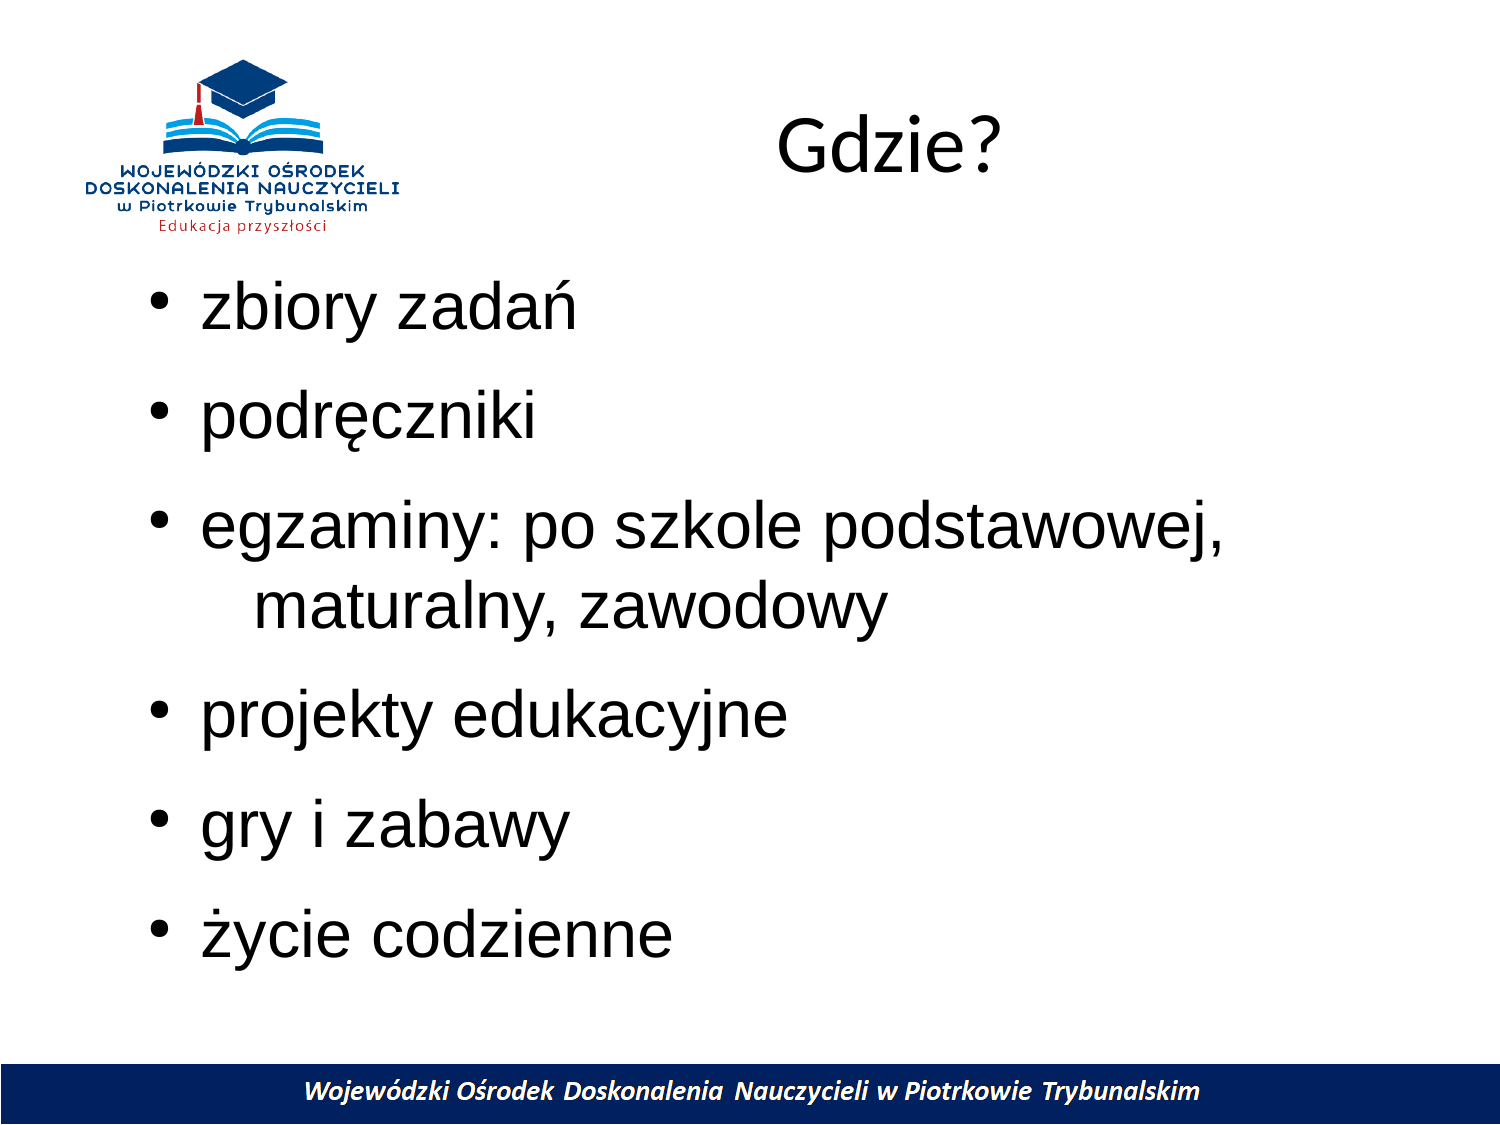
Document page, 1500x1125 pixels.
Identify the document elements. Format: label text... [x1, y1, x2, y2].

list zbiory zadań podręczniki egzaminy: po szkole podstawowej, maturalny, zawodowy projekty edukacyjne gry i zabawy życie codzienne [112, 262, 1500, 991]
title Gdzie? [281, 52, 1500, 225]
